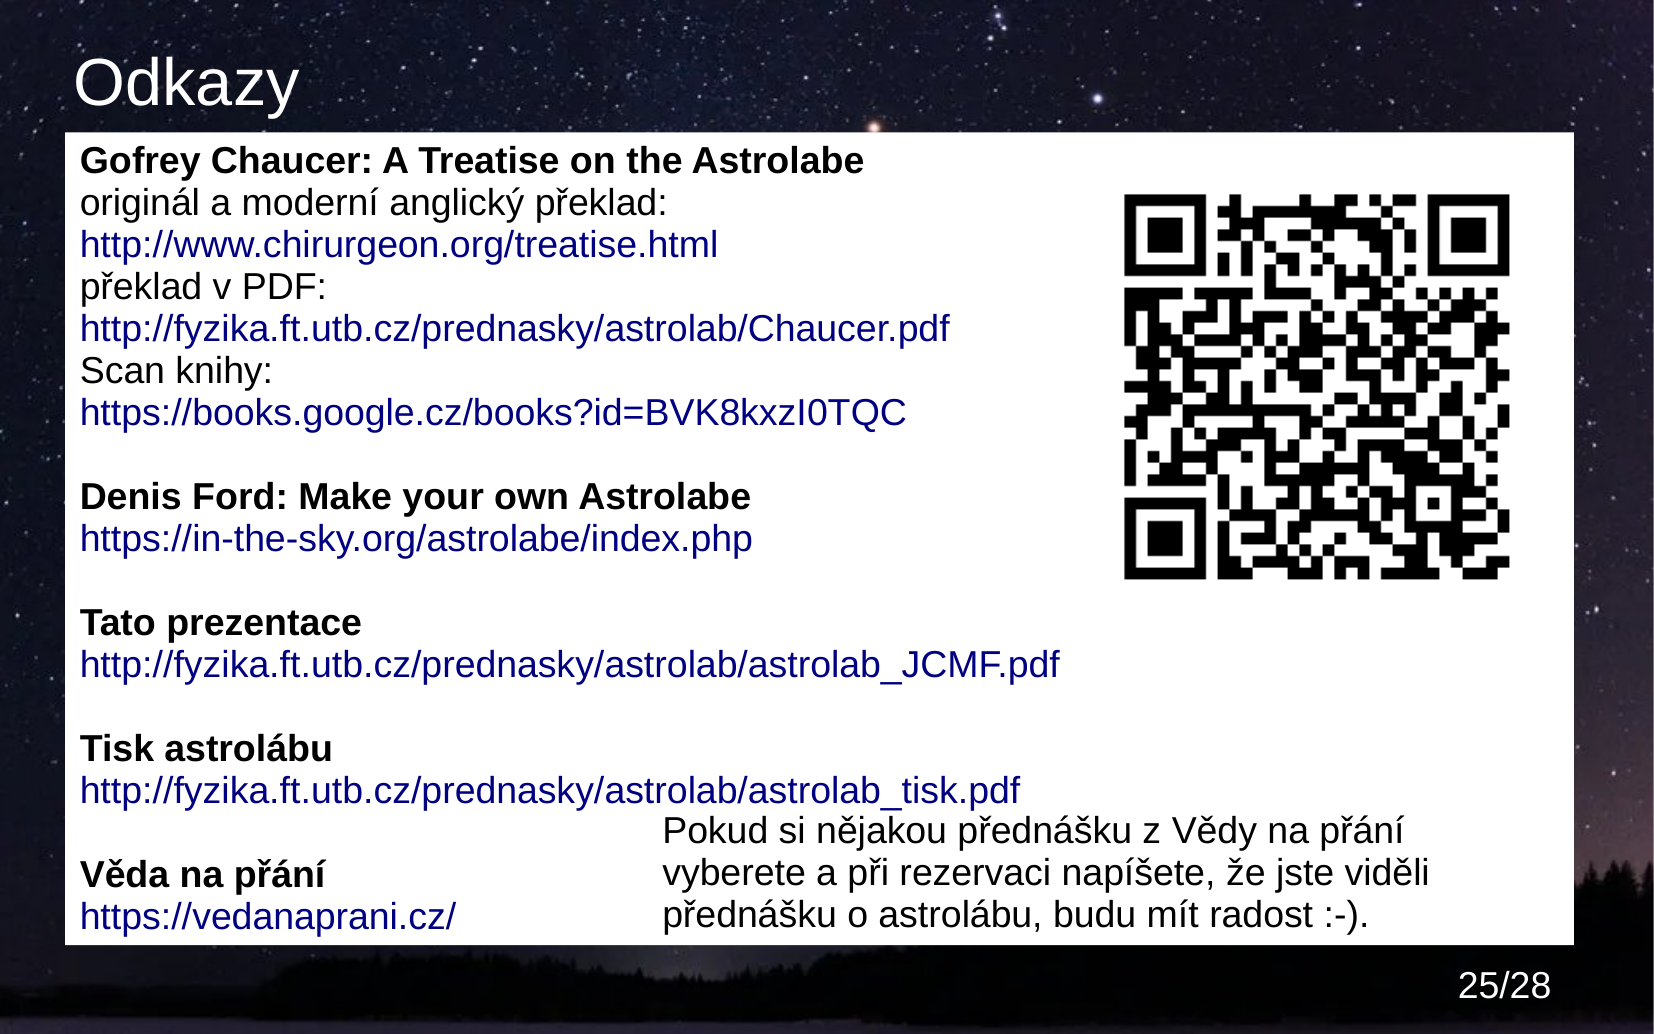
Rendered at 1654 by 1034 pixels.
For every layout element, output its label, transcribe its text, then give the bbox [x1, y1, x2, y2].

text_box <číslo>/28 [1468, 957, 1654, 1028]
picture [0, 0, 1654, 1034]
text_box Odkazy [59, 37, 1123, 128]
text_box Gofrey Chaucer: A Treatise on the Astrolabe originál a moderní anglický překlad: http://www.chirurgeon.org/treatise.html překlad v PDF: http://fyzika.ft.utb.cz/prednasky/astrolab/Chaucer.pdf Scan knihy: https://books.google.cz/books?id=BVK8kxzI0TQC Denis Ford: Make your own Astrolabe https://in-the-sky.org/astrolabe/index.php Tato prezentace http://fyzika.ft.utb.cz/prednasky/astrolab/astrolab_JCMF.pdf Tisk astrolábu http://fyzika.ft.utb.cz/prednasky/astrolab/astrolab_tisk.pdf Věda na přání https://vedanaprani.cz/ [65, 132, 1574, 946]
text_box Pokud si nějakou přednášku z Vědy na přání vyberete a při rezervaci napíšete, že jste viděli přednášku o astrolábu, budu mít radost :-). [647, 801, 1447, 943]
